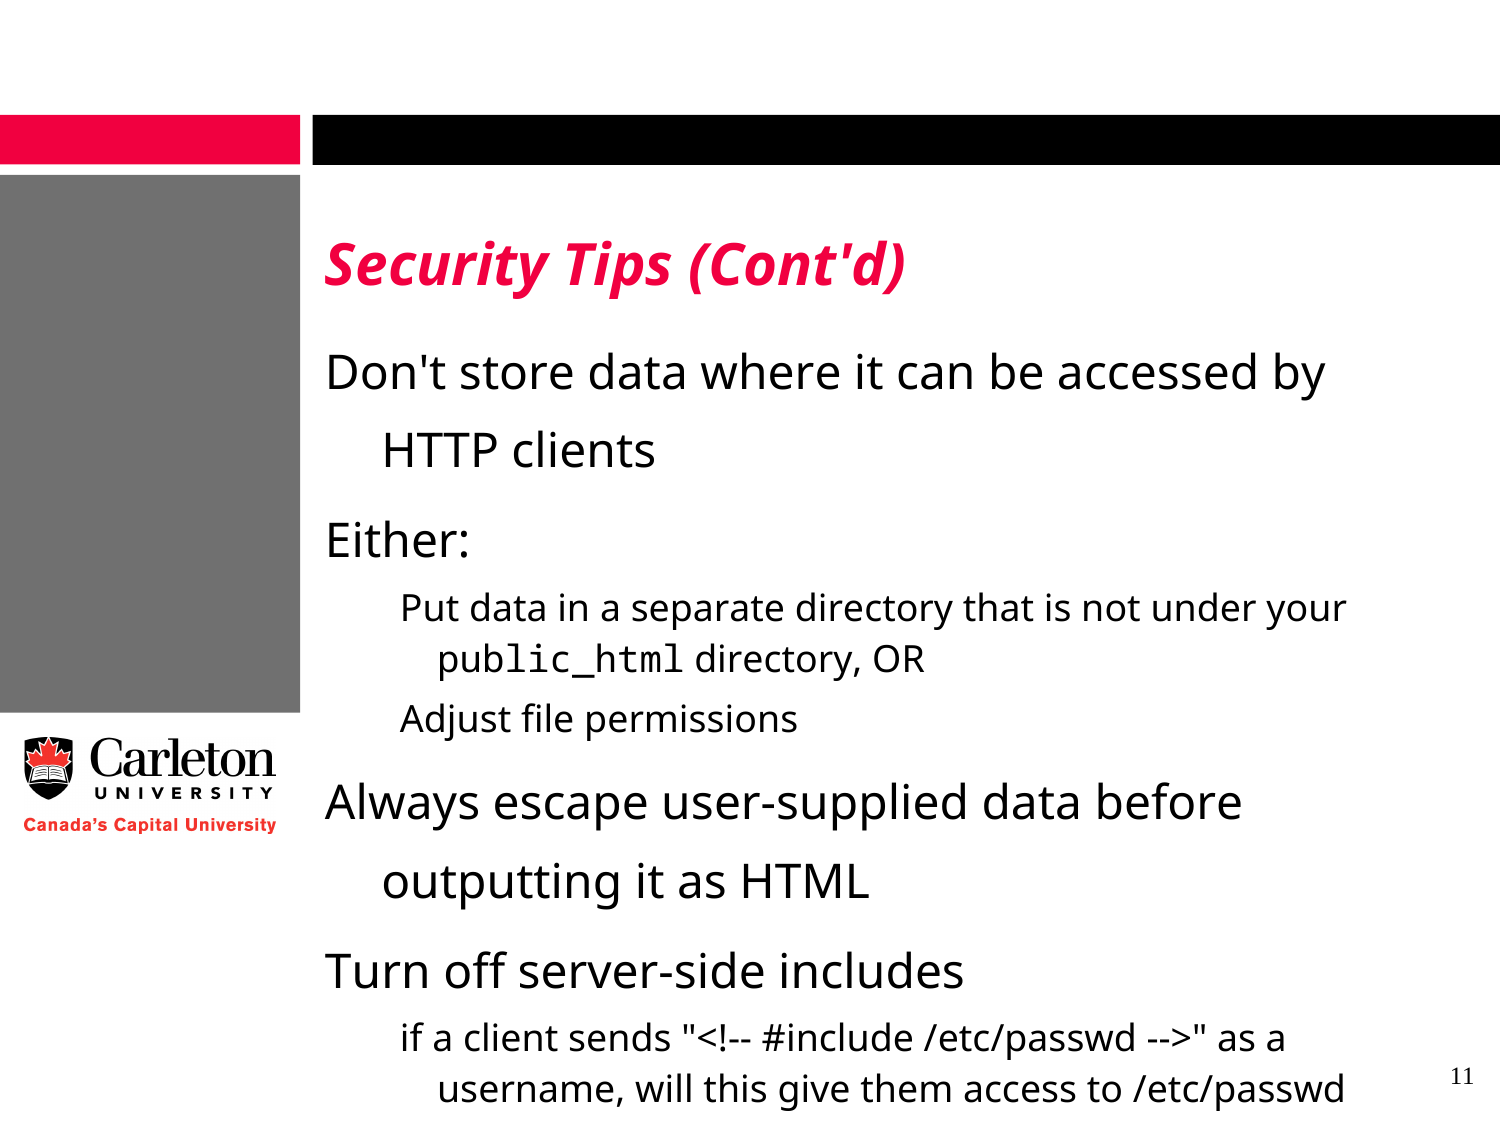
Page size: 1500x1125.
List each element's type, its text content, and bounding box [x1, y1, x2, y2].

title Security Tips (Cont'd) [324, 194, 1450, 324]
list Don't store data where it can be accessed by HTTP clients Either: Put data in a separate directory that is not under your public_html directory, OR Adjust file permissions Always escape user-supplied data before outputting it as HTML Turn off server-side includes if a client sends "<!-- #include /etc/passwd -->" as a username, will this give them access to /etc/passwd [324, 324, 1450, 1036]
picture [24, 737, 276, 834]
